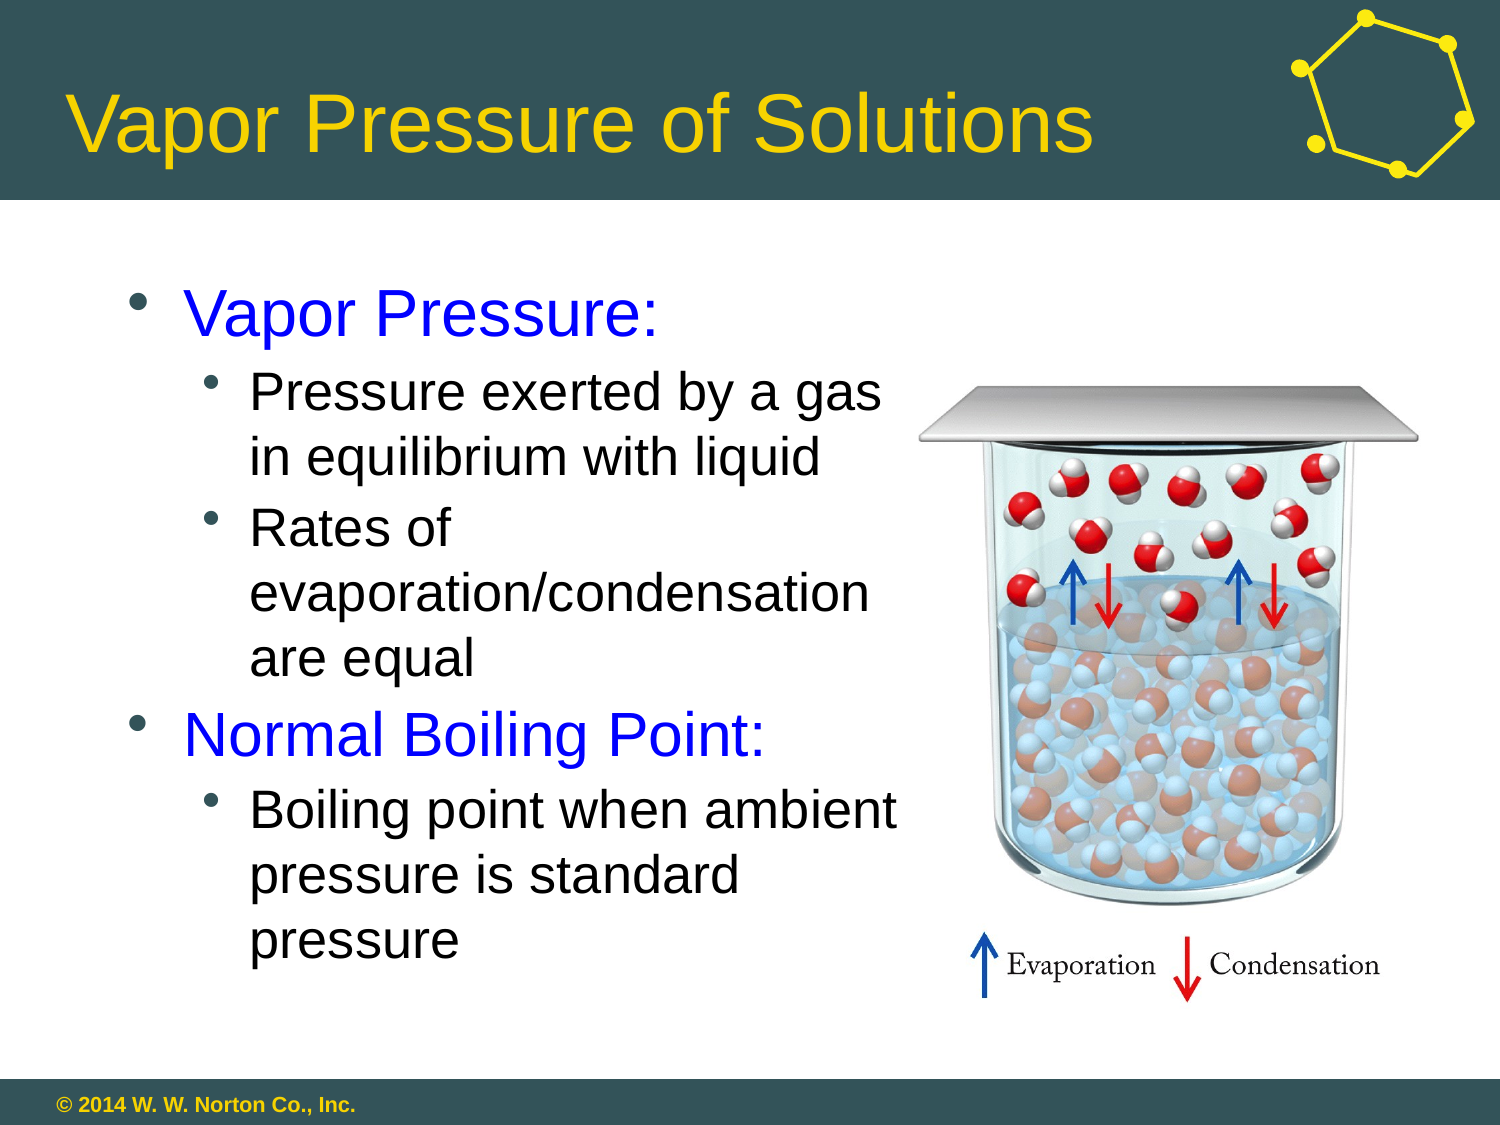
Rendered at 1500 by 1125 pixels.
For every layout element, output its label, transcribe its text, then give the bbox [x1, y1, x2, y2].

list Vapor Pressure: Pressure exerted by a gas in equilibrium with liquid Rates of evaporation/condensation are equal Normal Boiling Point: Boiling point when ambient pressure is standard pressure [112, 262, 938, 1038]
title Vapor Pressure of Solutions [50, 37, 1325, 200]
picture [912, 377, 1425, 1013]
